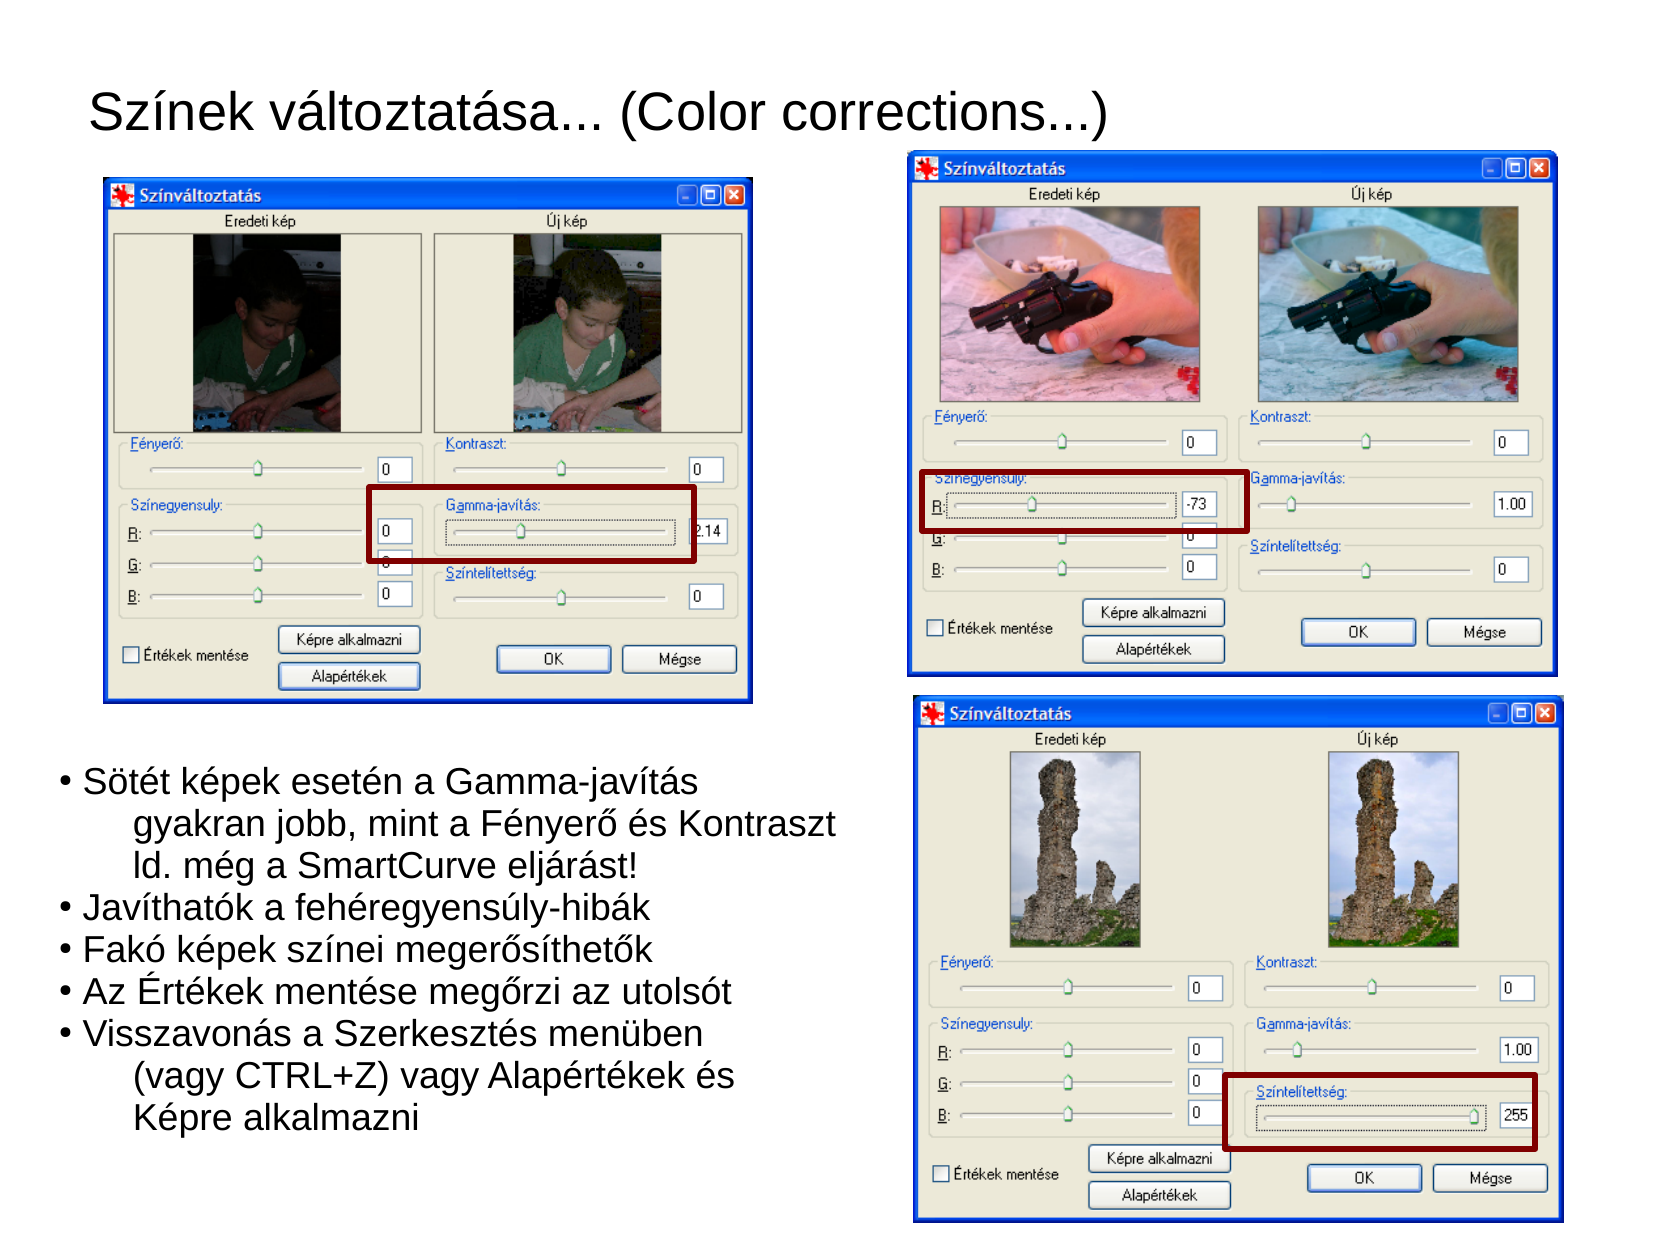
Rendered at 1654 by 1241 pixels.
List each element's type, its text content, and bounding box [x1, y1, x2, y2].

text_box Színek változtatása... (Color corrections...) [73, 73, 1127, 150]
text_box Sötét képek esetén a Gamma-javítás gyakran jobb, mint a Fényerő és Kontraszt ld. még a SmartCurve eljárást! Javíthatók a fehéregyensúly-hibák Fakó képek színei megerősíthetők Az Értékek mentése megőrzi az utolsót Visszavonás a Szerkesztés menüben (vagy CTRL+Z) vagy Alapértékek és Képre alkalmazni [44, 752, 851, 1147]
picture [907, 150, 1558, 677]
picture [103, 177, 753, 704]
picture [913, 695, 1564, 1223]
